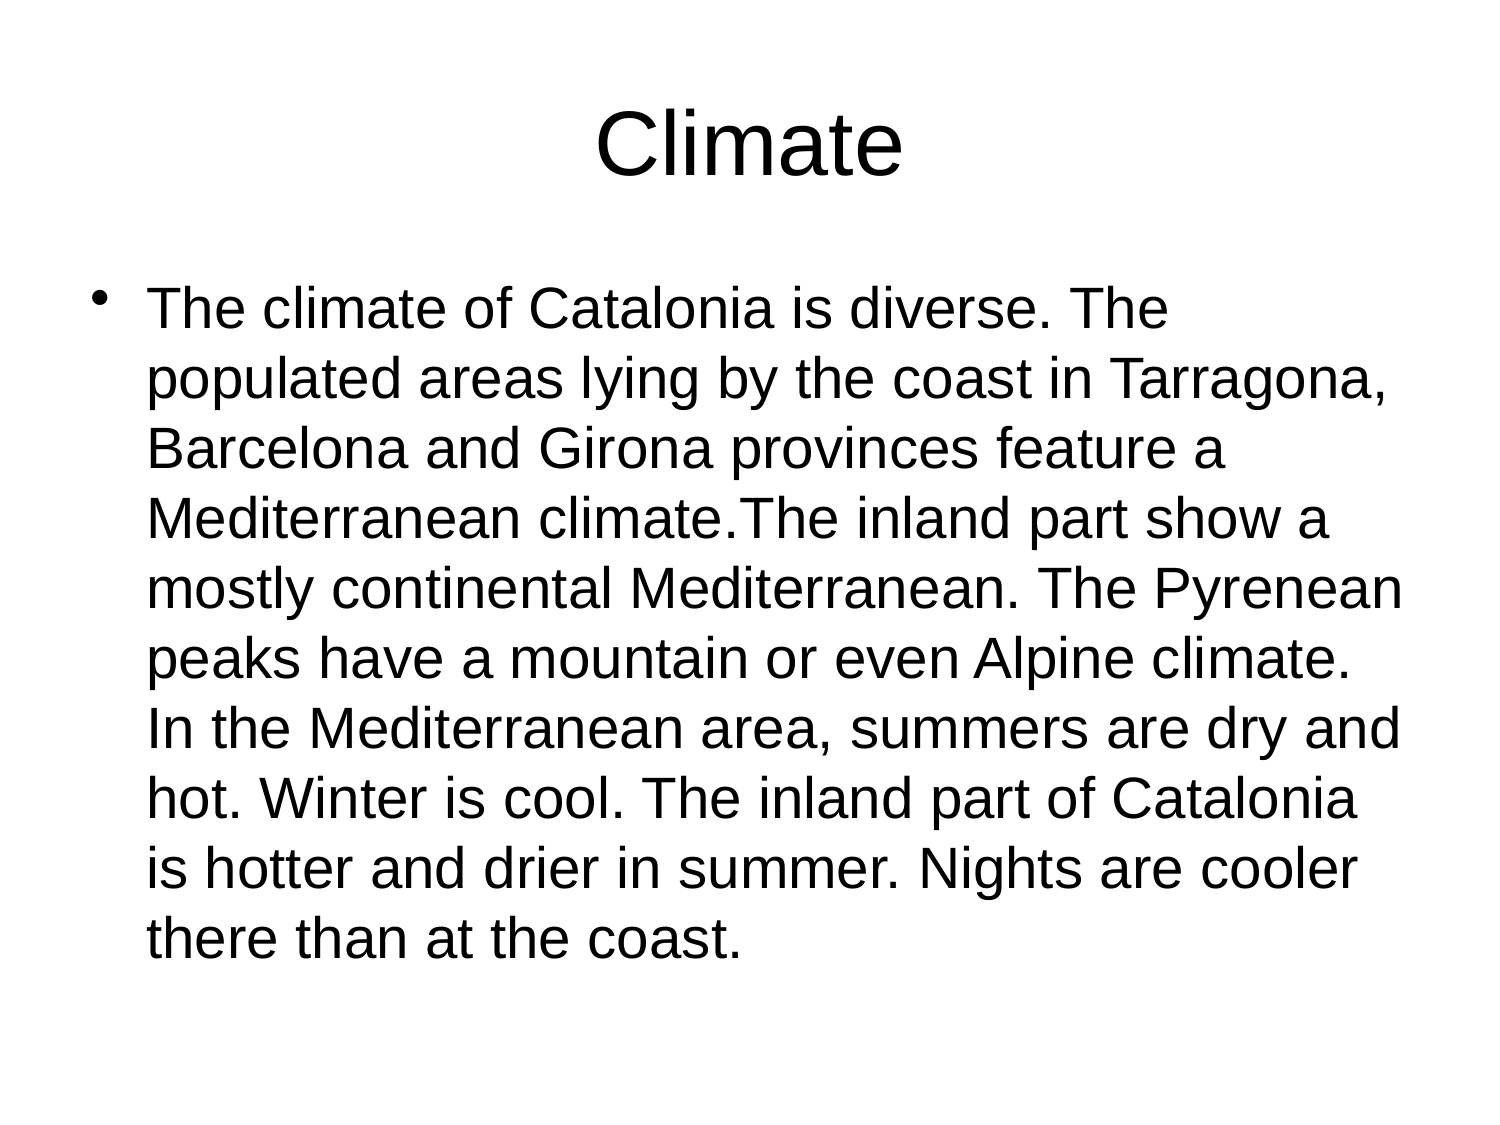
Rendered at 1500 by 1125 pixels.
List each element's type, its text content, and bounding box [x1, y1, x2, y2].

title Climate [75, 45, 1425, 233]
list The climate of Catalonia is diverse. The populated areas lying by the coast in Tarragona, Barcelona and Girona provinces feature a Mediterranean climate.The inland part show a mostly continental Mediterranean. The Pyrenean peaks have a mountain or even Alpine climate. In the Mediterranean area, summers are dry and hot. Winter is cool. The inland part of Catalonia is hotter and drier in summer. Nights are cooler there than at the coast. [75, 262, 1425, 1005]
